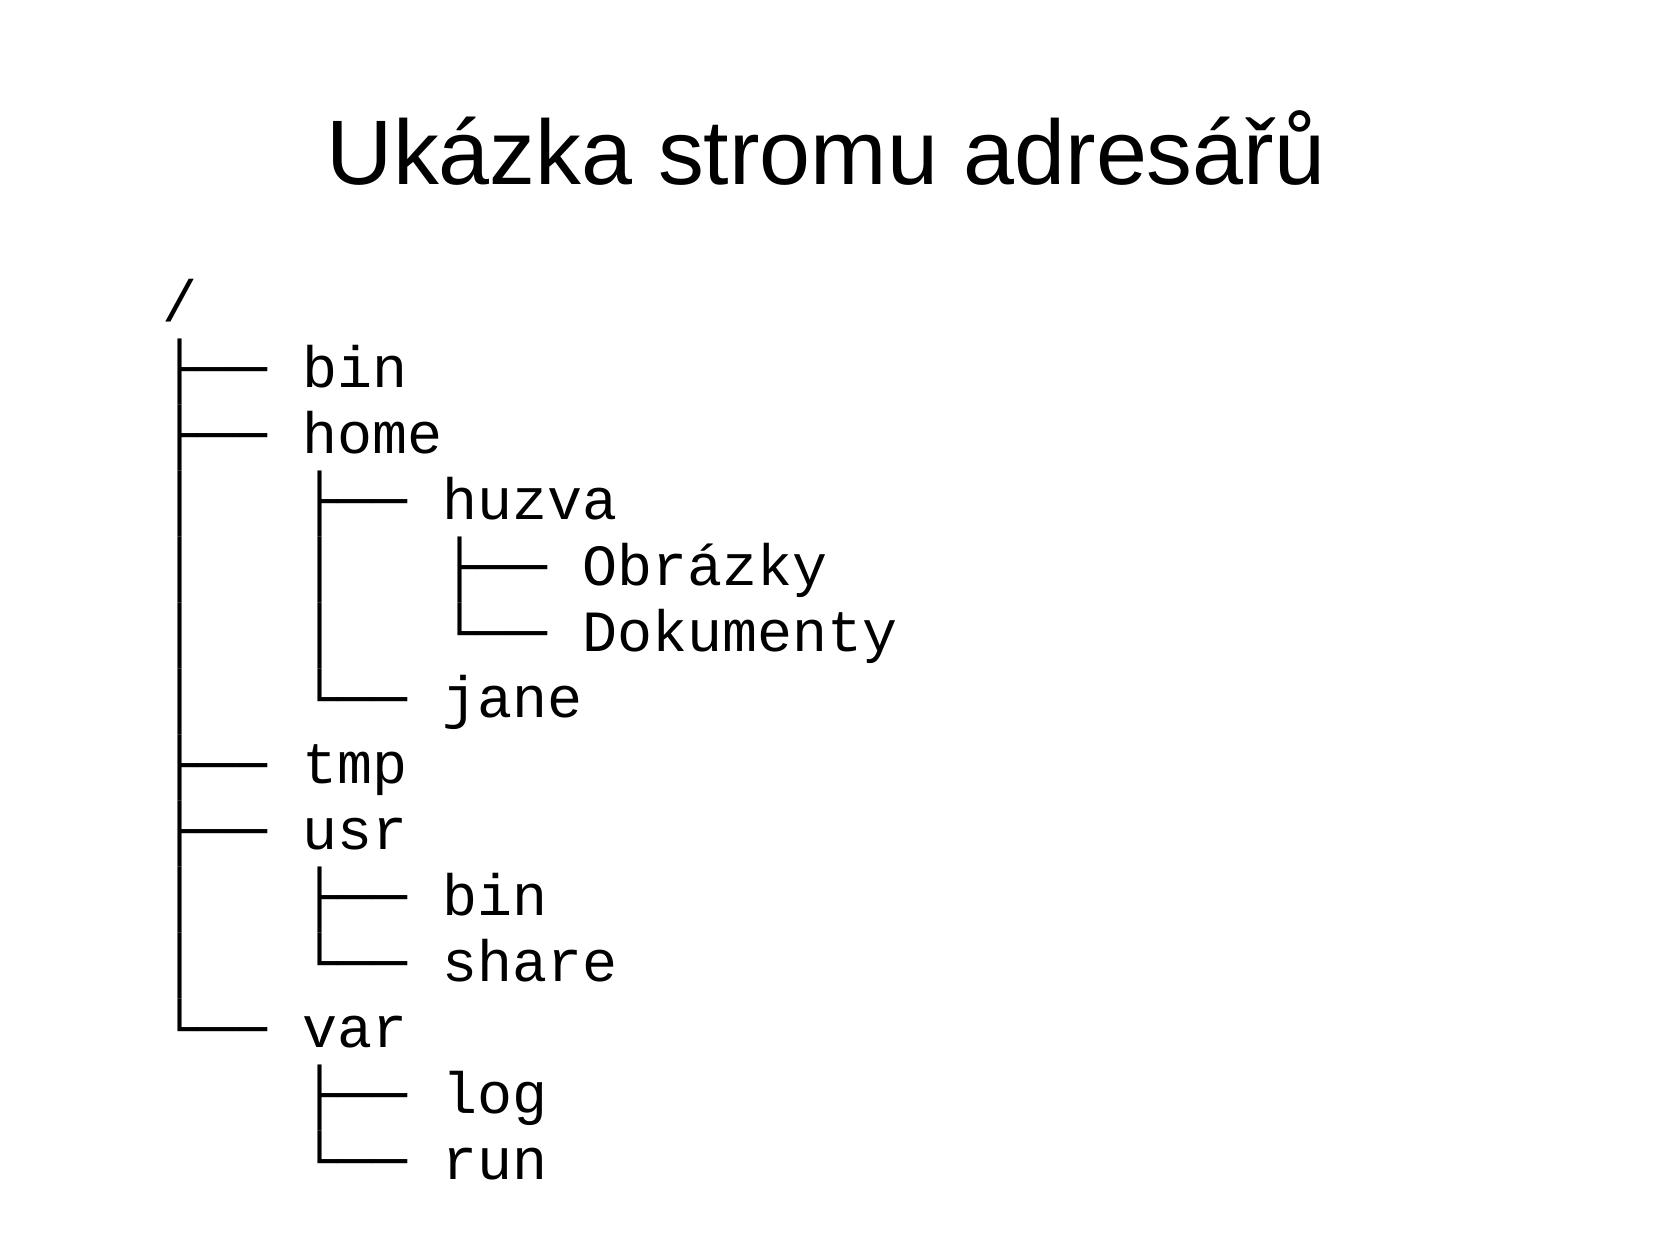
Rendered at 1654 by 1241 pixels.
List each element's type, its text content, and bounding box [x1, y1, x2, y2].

title Ukázka stromu adresářů [82, 56, 1571, 250]
text_box / ├── bin ├── home │ ├── huzva │ │ ├── Obrázky │ │ └── Dokumenty │ └── jane ├── tmp ├── usr │ ├── bin │ └── share └── var ├── log └── run [147, 265, 1453, 1205]
